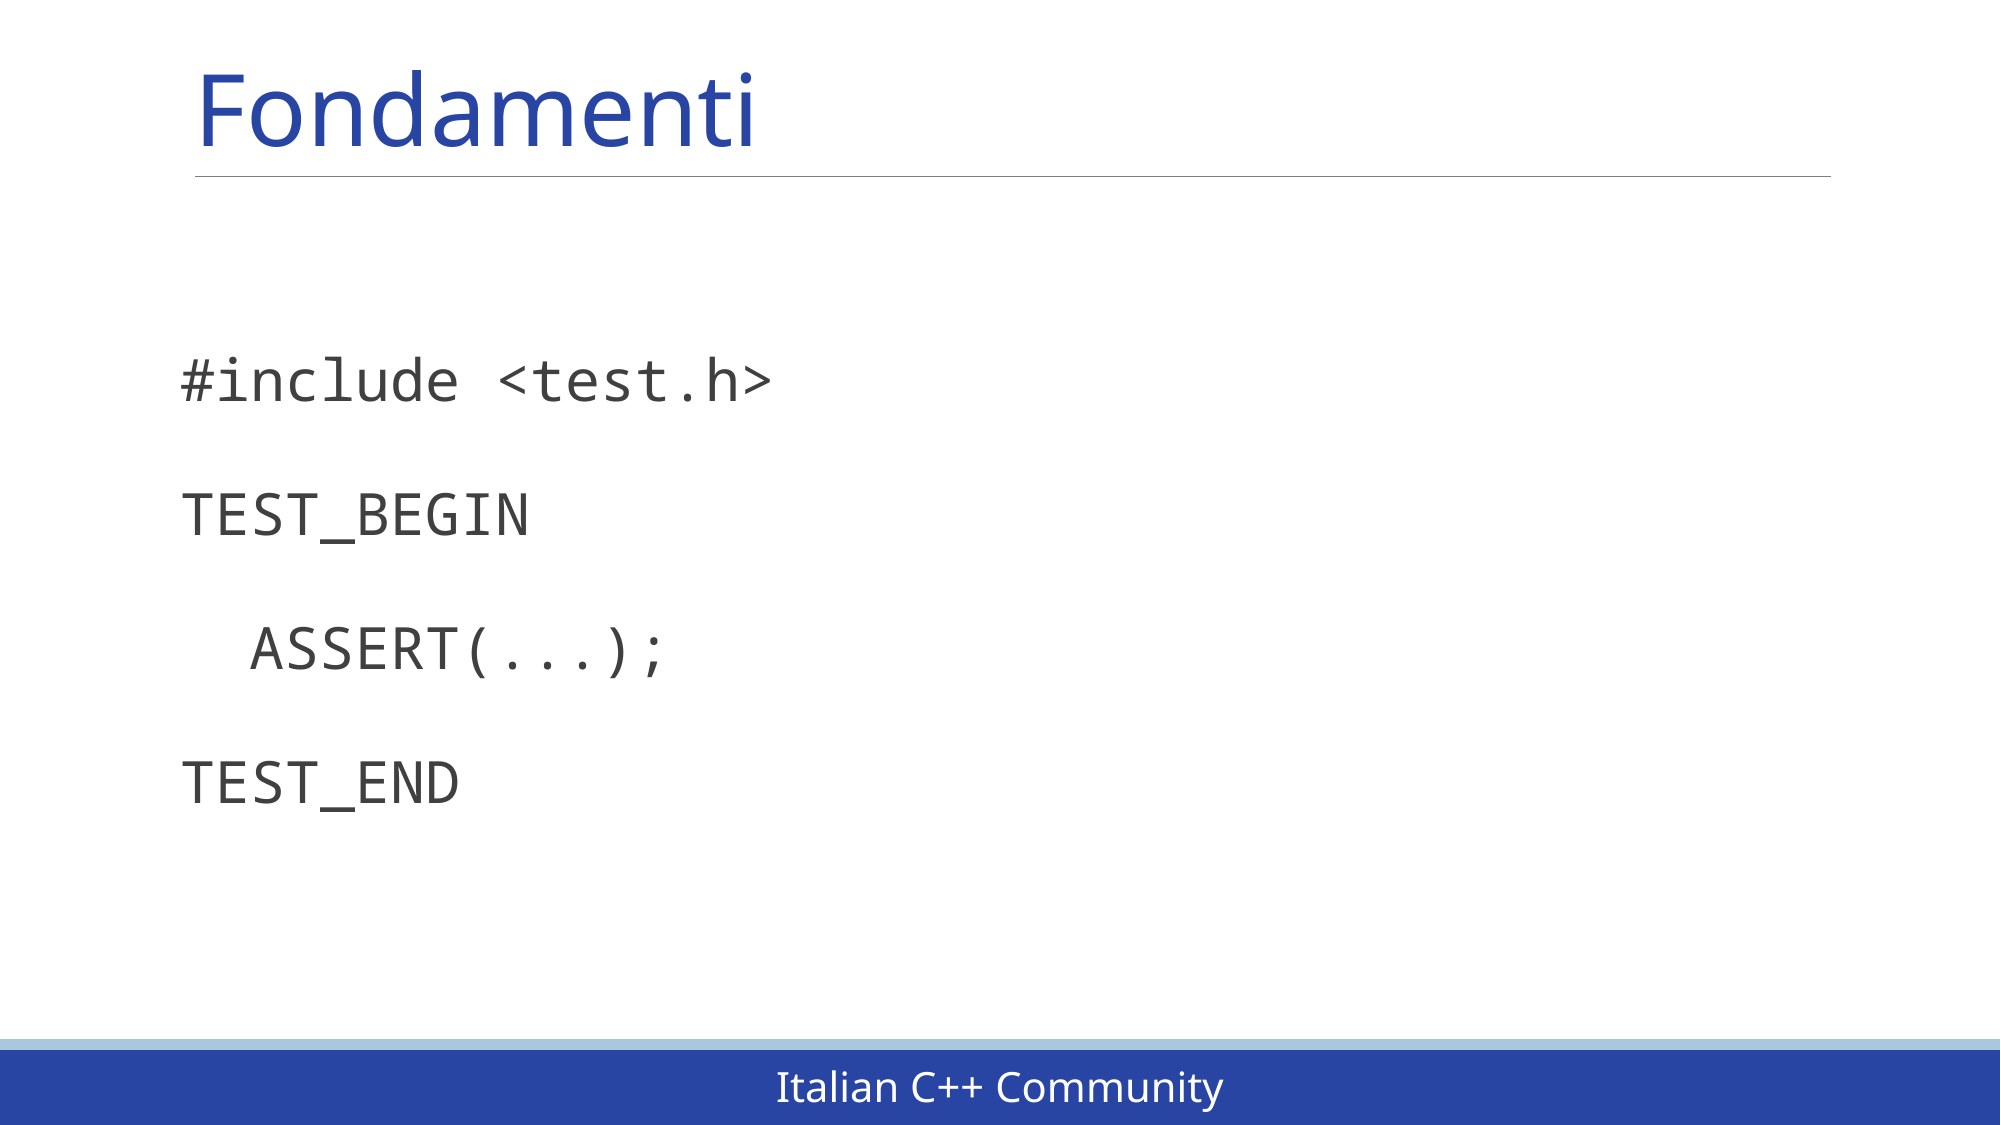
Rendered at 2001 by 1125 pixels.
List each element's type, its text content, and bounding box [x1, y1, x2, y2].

title Fondamenti [179, 2, 1830, 175]
list #include <test.h> TEST_BEGIN ASSERT(...); TEST_END [179, 202, 1830, 1011]
